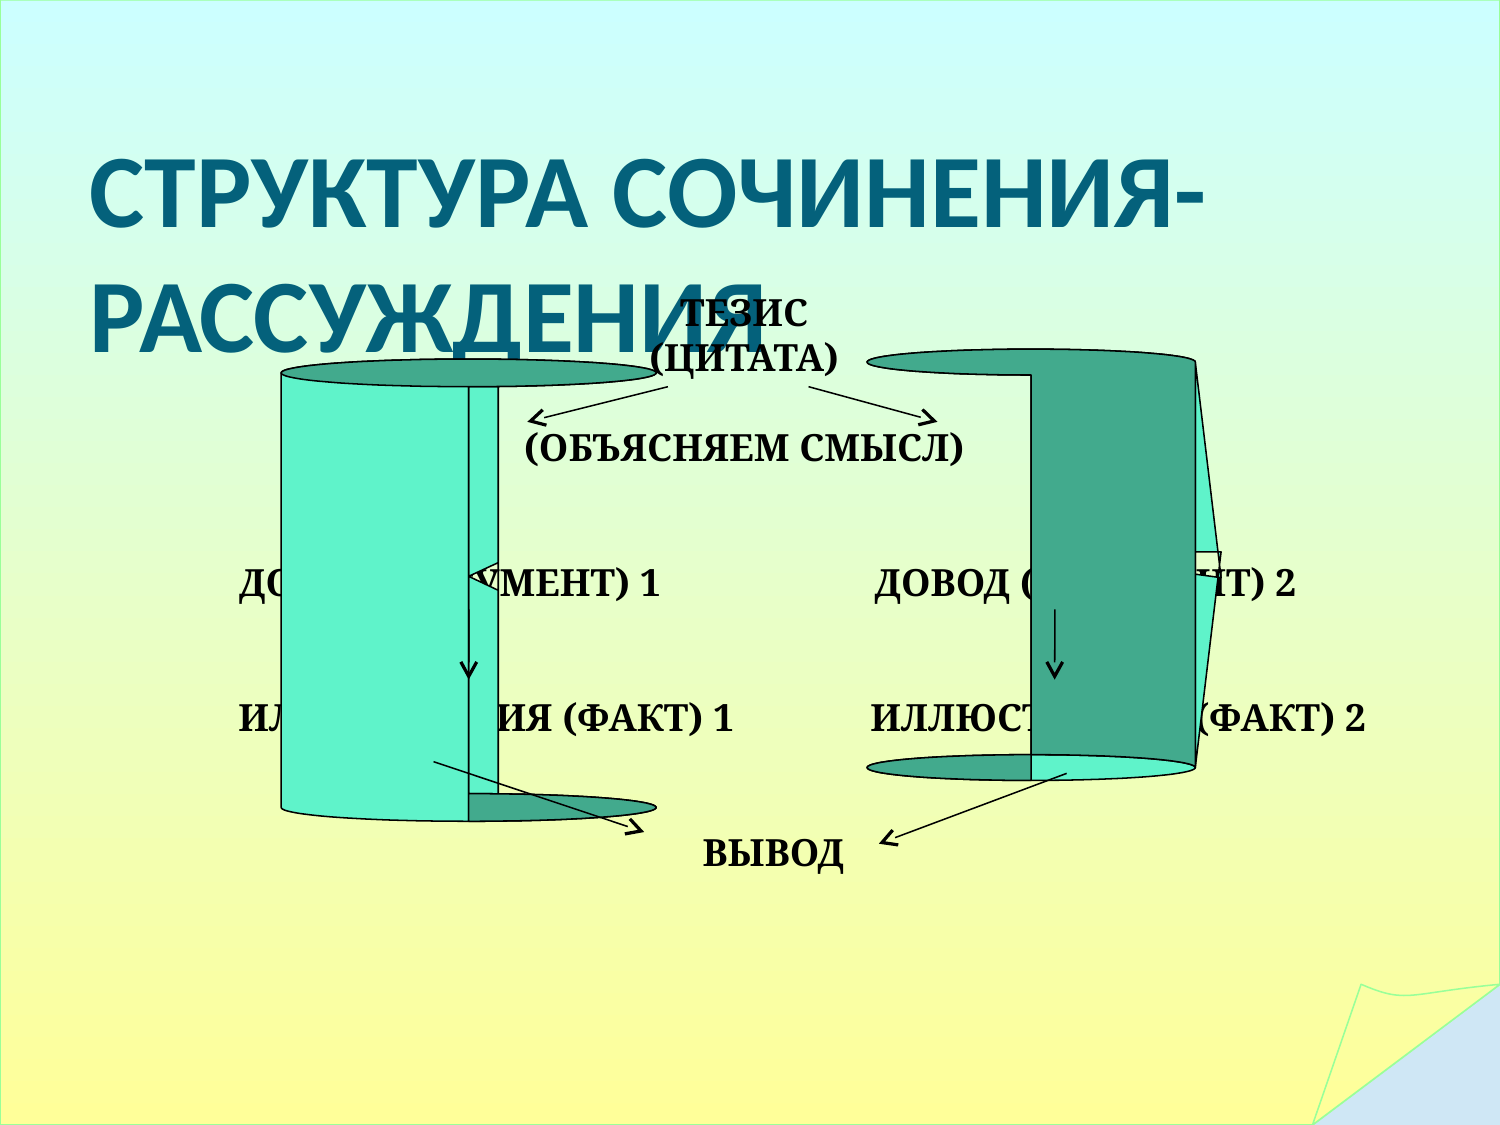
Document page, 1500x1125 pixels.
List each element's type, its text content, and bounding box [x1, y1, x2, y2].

text_box [0, 0, 1500, 1125]
title СТРУКТУРА СОЧИНЕНИЯ-РАССУЖДЕНИЯ [75, 115, 1438, 303]
text_box ТЕЗИС (ЦИТАТА) (ОБЪЯСНЯЕМ СМЫСЛ) ДОВОД (АРГУМЕНТ) 1 ДОВОД (АРГУМЕНТ) 2 ИЛЛЮСТРАЦИЯ (ФАКТ) 1 ИЛЛЮСТРАЦИЯ (ФАКТ) 2 ВЫВОД [58, 281, 1430, 881]
